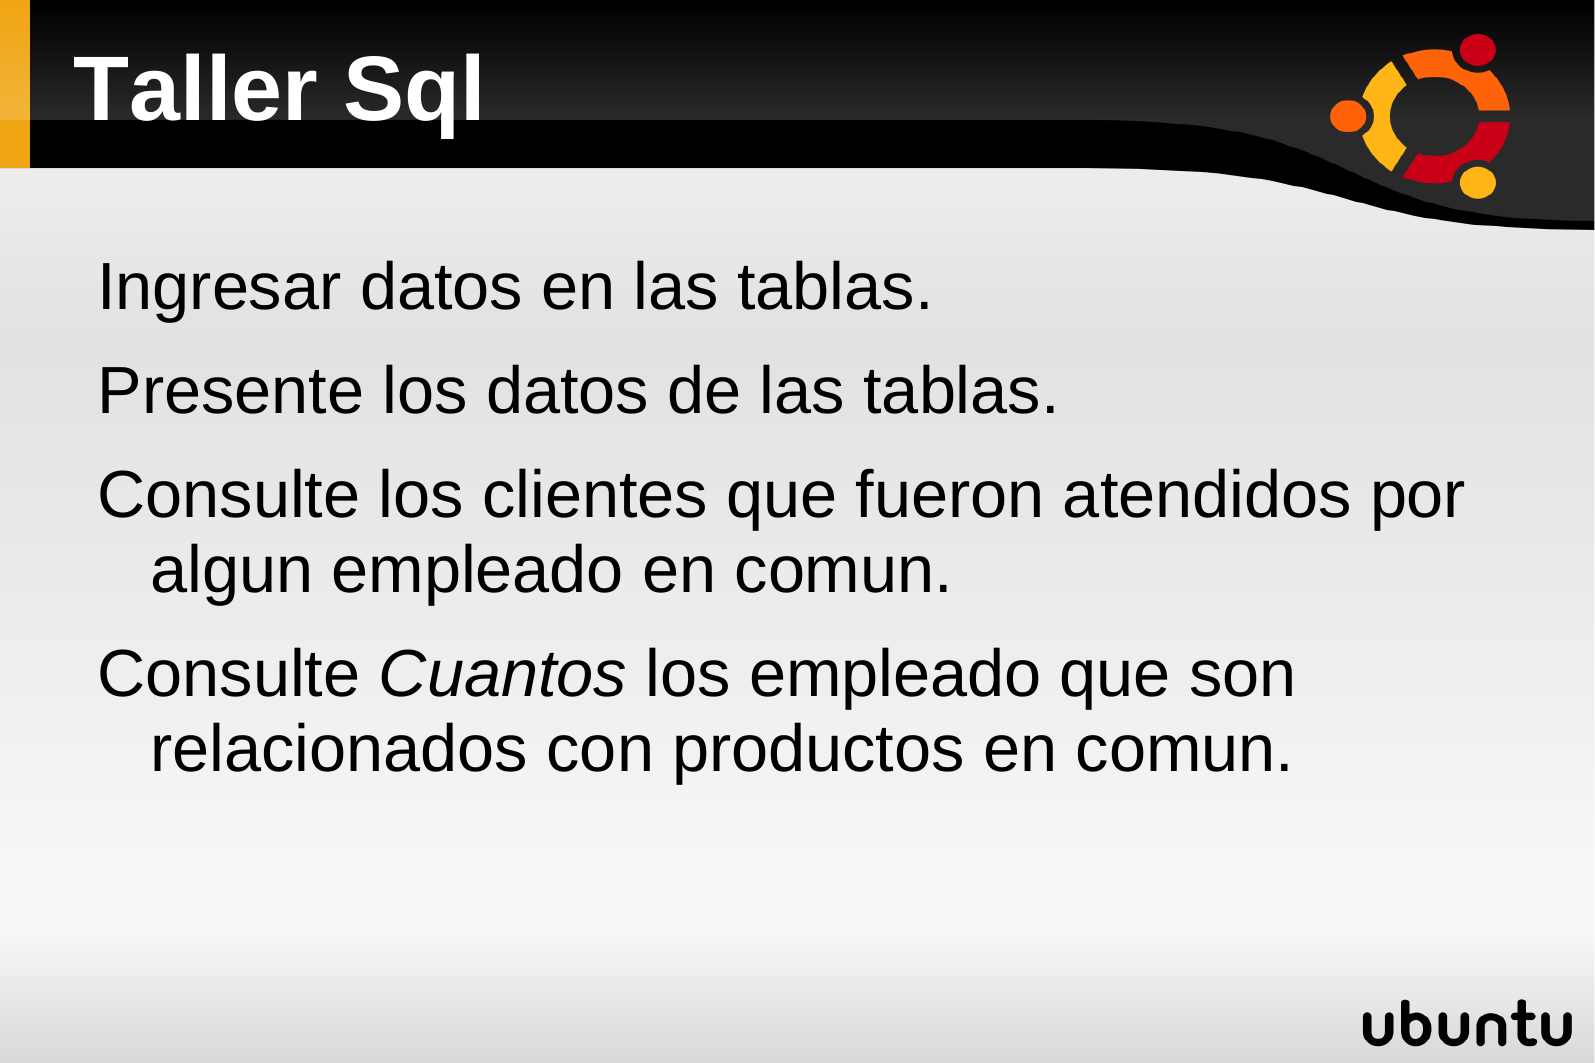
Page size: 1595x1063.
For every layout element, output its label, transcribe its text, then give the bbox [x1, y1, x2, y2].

list Ingresar datos en las tablas. Presente los datos de las tablas. Consulte los clientes que fueron atendidos por algun empleado en comun. Consulte Cuantos los empleado que son relacionados con productos en comun. [79, 248, 1515, 936]
picture [0, 0, 1595, 1063]
title Taller Sql [74, 0, 1510, 178]
